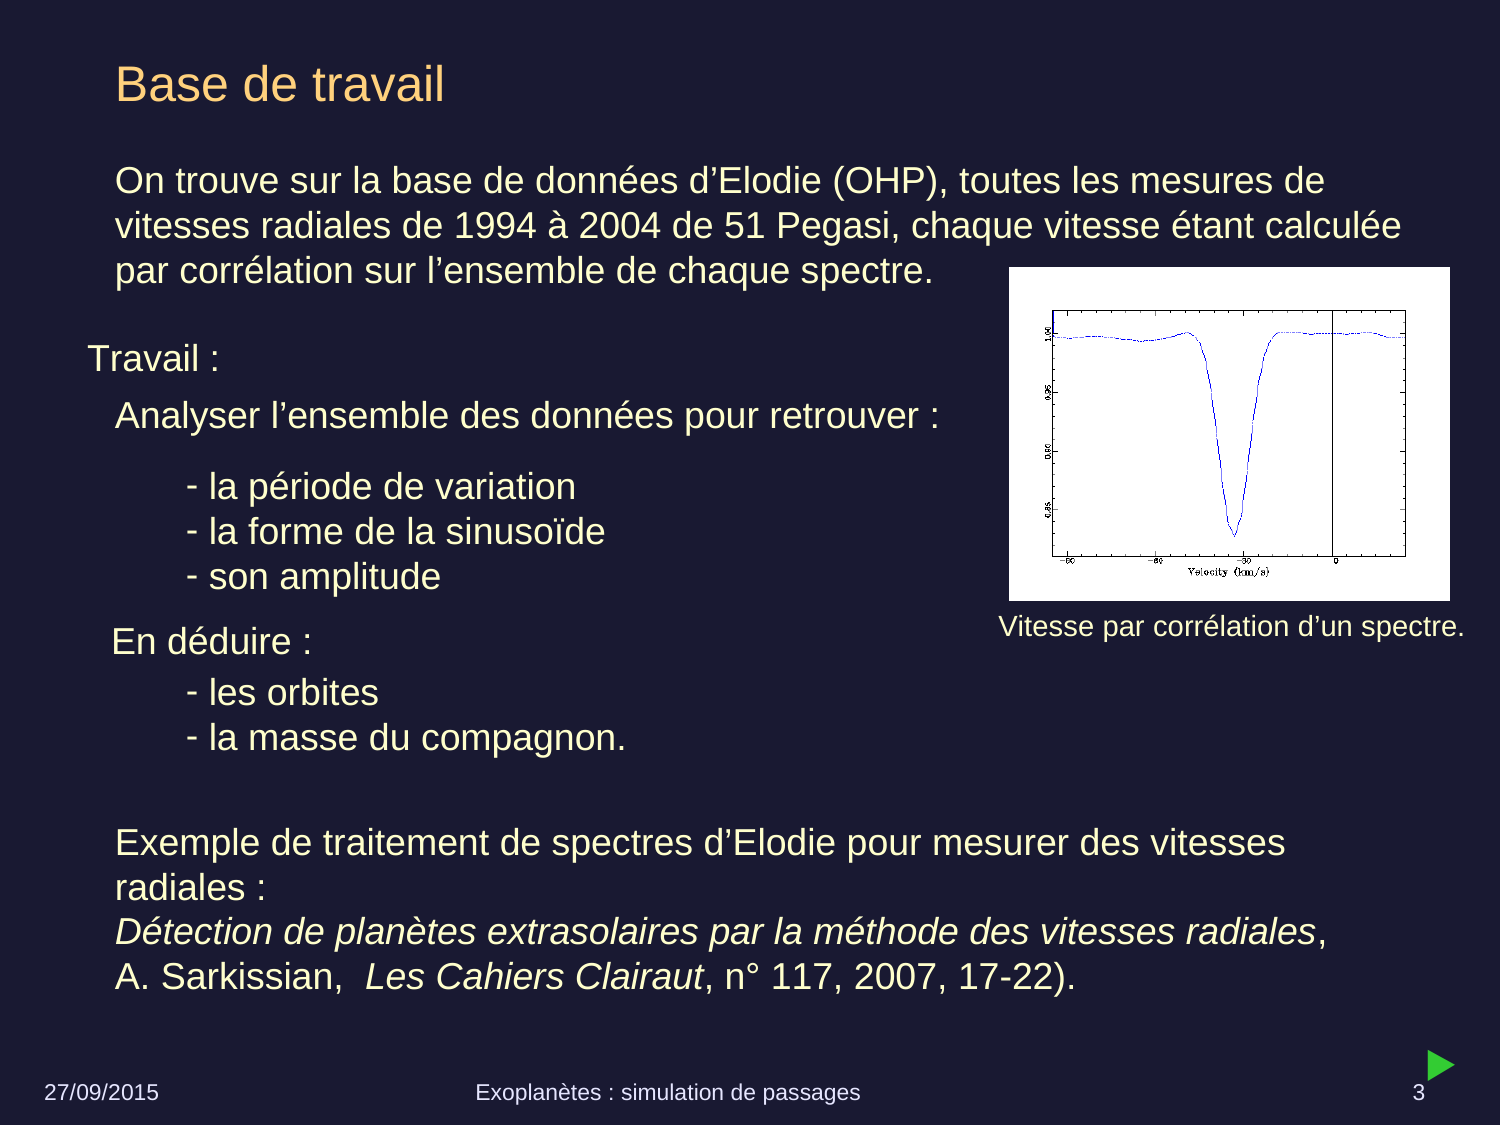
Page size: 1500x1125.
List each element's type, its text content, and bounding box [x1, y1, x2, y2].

text_box En déduire : [96, 609, 664, 671]
text_box On trouve sur la base de données d’Elodie (OHP), toutes les mesures de vitesses radiales de 1994 à 2004 de 51 Pegasi, chaque vitesse étant calculée par corrélation sur l’ensemble de chaque spectre. [100, 148, 1424, 300]
text_box les orbites la masse du compagnon. [171, 660, 1081, 766]
text_box Détection de planètes extrasolaires par la méthode des vitesses radiales, A. Sarkissian, Les Cahiers Clairaut, n° 117, 2007, 17-22). [100, 899, 1371, 1005]
picture [1009, 267, 1450, 599]
text_box Base de travail [100, 44, 461, 120]
text_box  [1409, 1034, 1475, 1096]
text_box Travail : [72, 326, 236, 387]
text_box Exemple de traitement de spectres d’Elodie pour mesurer des vitesses radiales : [100, 810, 1424, 917]
text_box Vitesse par corrélation d’un spectre. [972, 599, 1493, 650]
text_box Analyser l’ensemble des données pour retrouver : [100, 383, 975, 444]
text_box la période de variation la forme de la sinusoïde son amplitude [171, 454, 892, 605]
